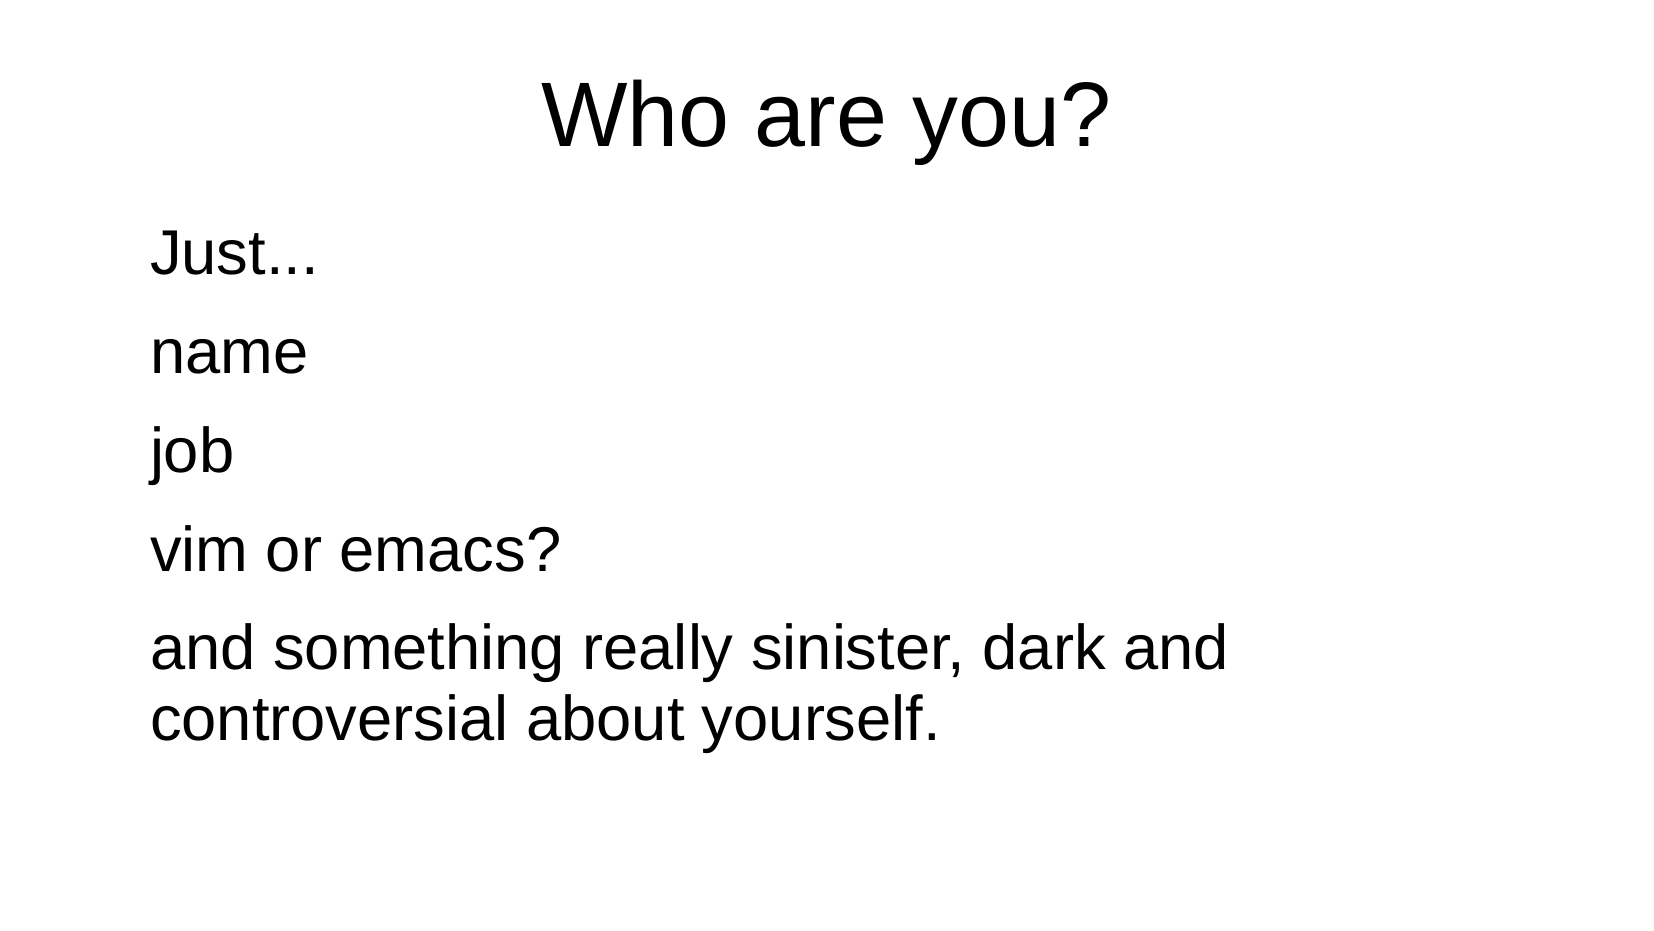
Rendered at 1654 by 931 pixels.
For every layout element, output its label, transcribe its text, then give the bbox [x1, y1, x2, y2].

title Who are you? [82, 37, 1571, 193]
list Just... name job vim or emacs? and something really sinister, dark and controversial about yourself. [82, 217, 1571, 758]
